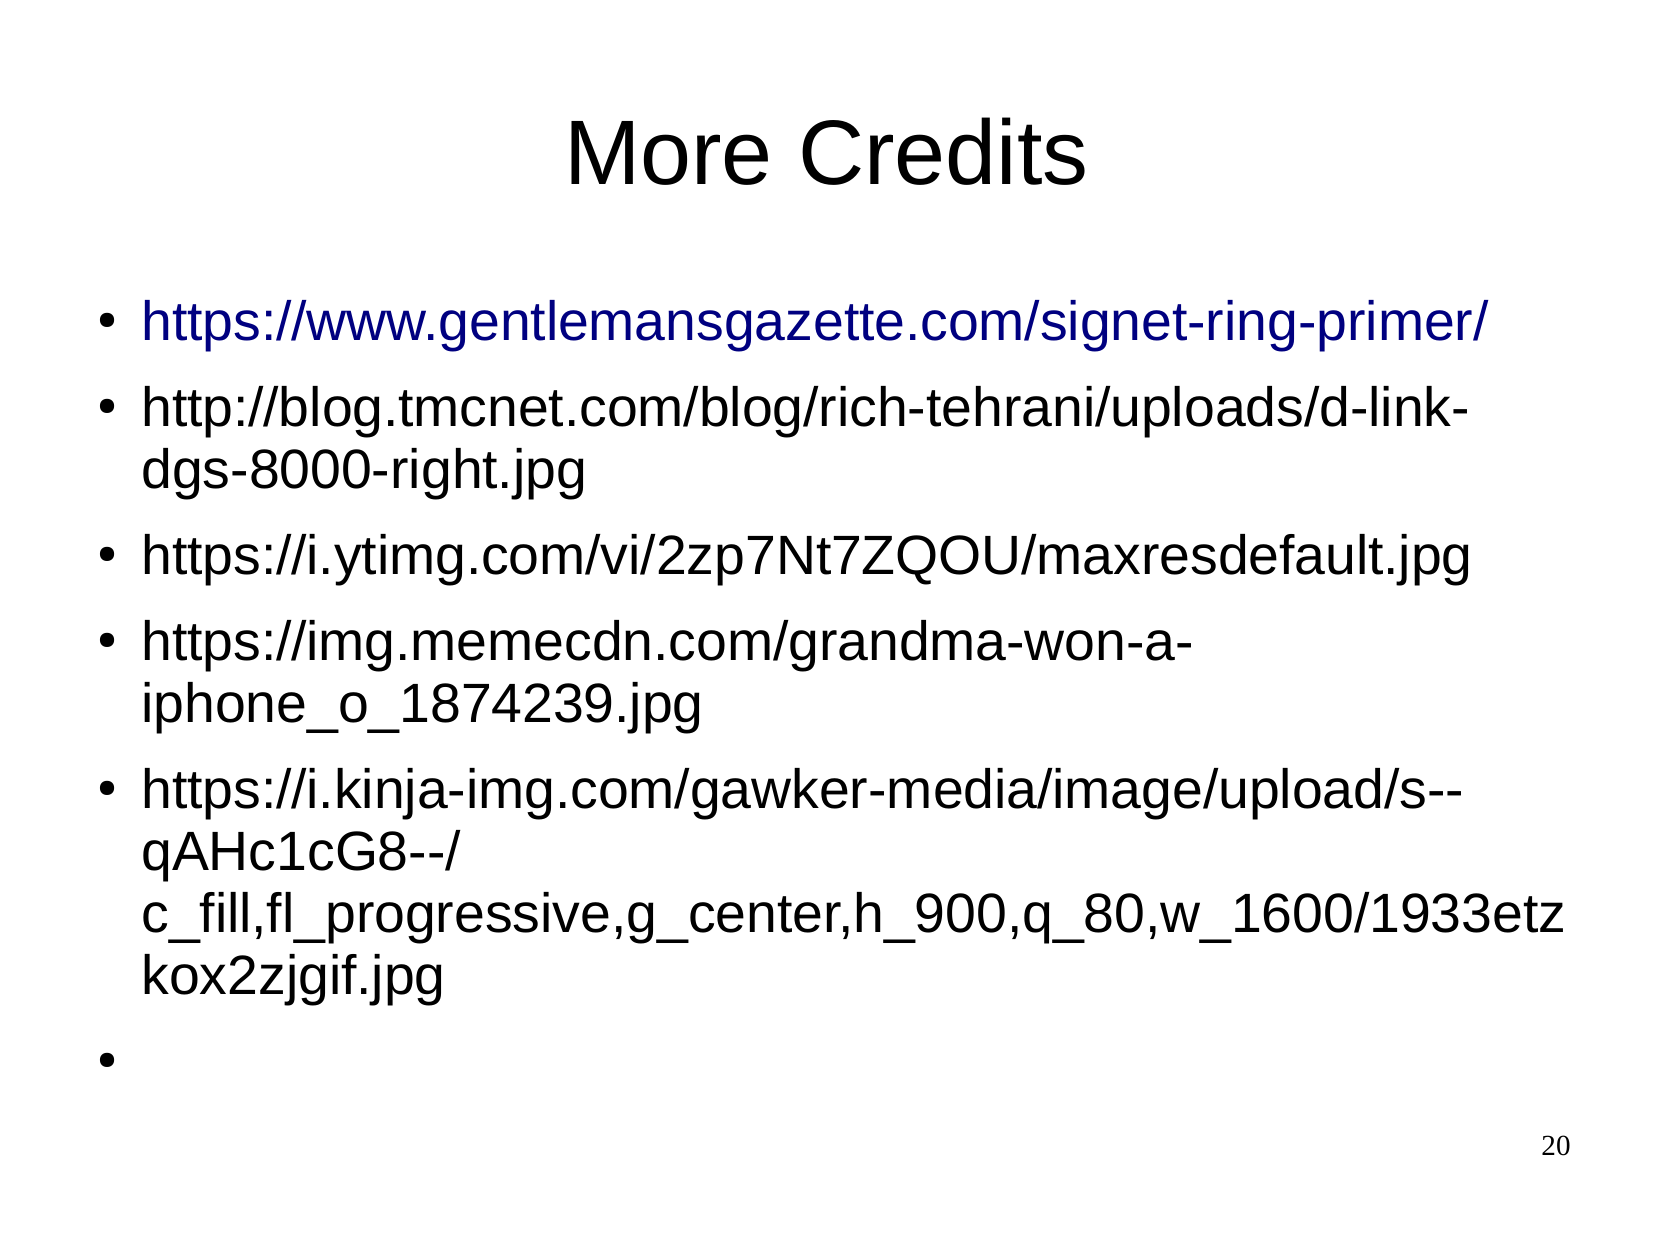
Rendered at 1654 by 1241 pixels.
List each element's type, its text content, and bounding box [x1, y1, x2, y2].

title More Credits [82, 49, 1571, 257]
list https://www.gentlemansgazette.com/signet-ring-primer/ http://blog.tmcnet.com/blog/rich-tehrani/uploads/d-link-dgs-8000-right.jpg https://i.ytimg.com/vi/2zp7Nt7ZQOU/maxresdefault.jpg https://img.memecdn.com/grandma-won-a-iphone_o_1874239.jpg https://i.kinja-img.com/gawker-media/image/upload/s--qAHc1cG8--/c_fill,fl_progressive,g_center,h_900,q_80,w_1600/1933etzkox2zjgif.jpg [82, 290, 1571, 1010]
